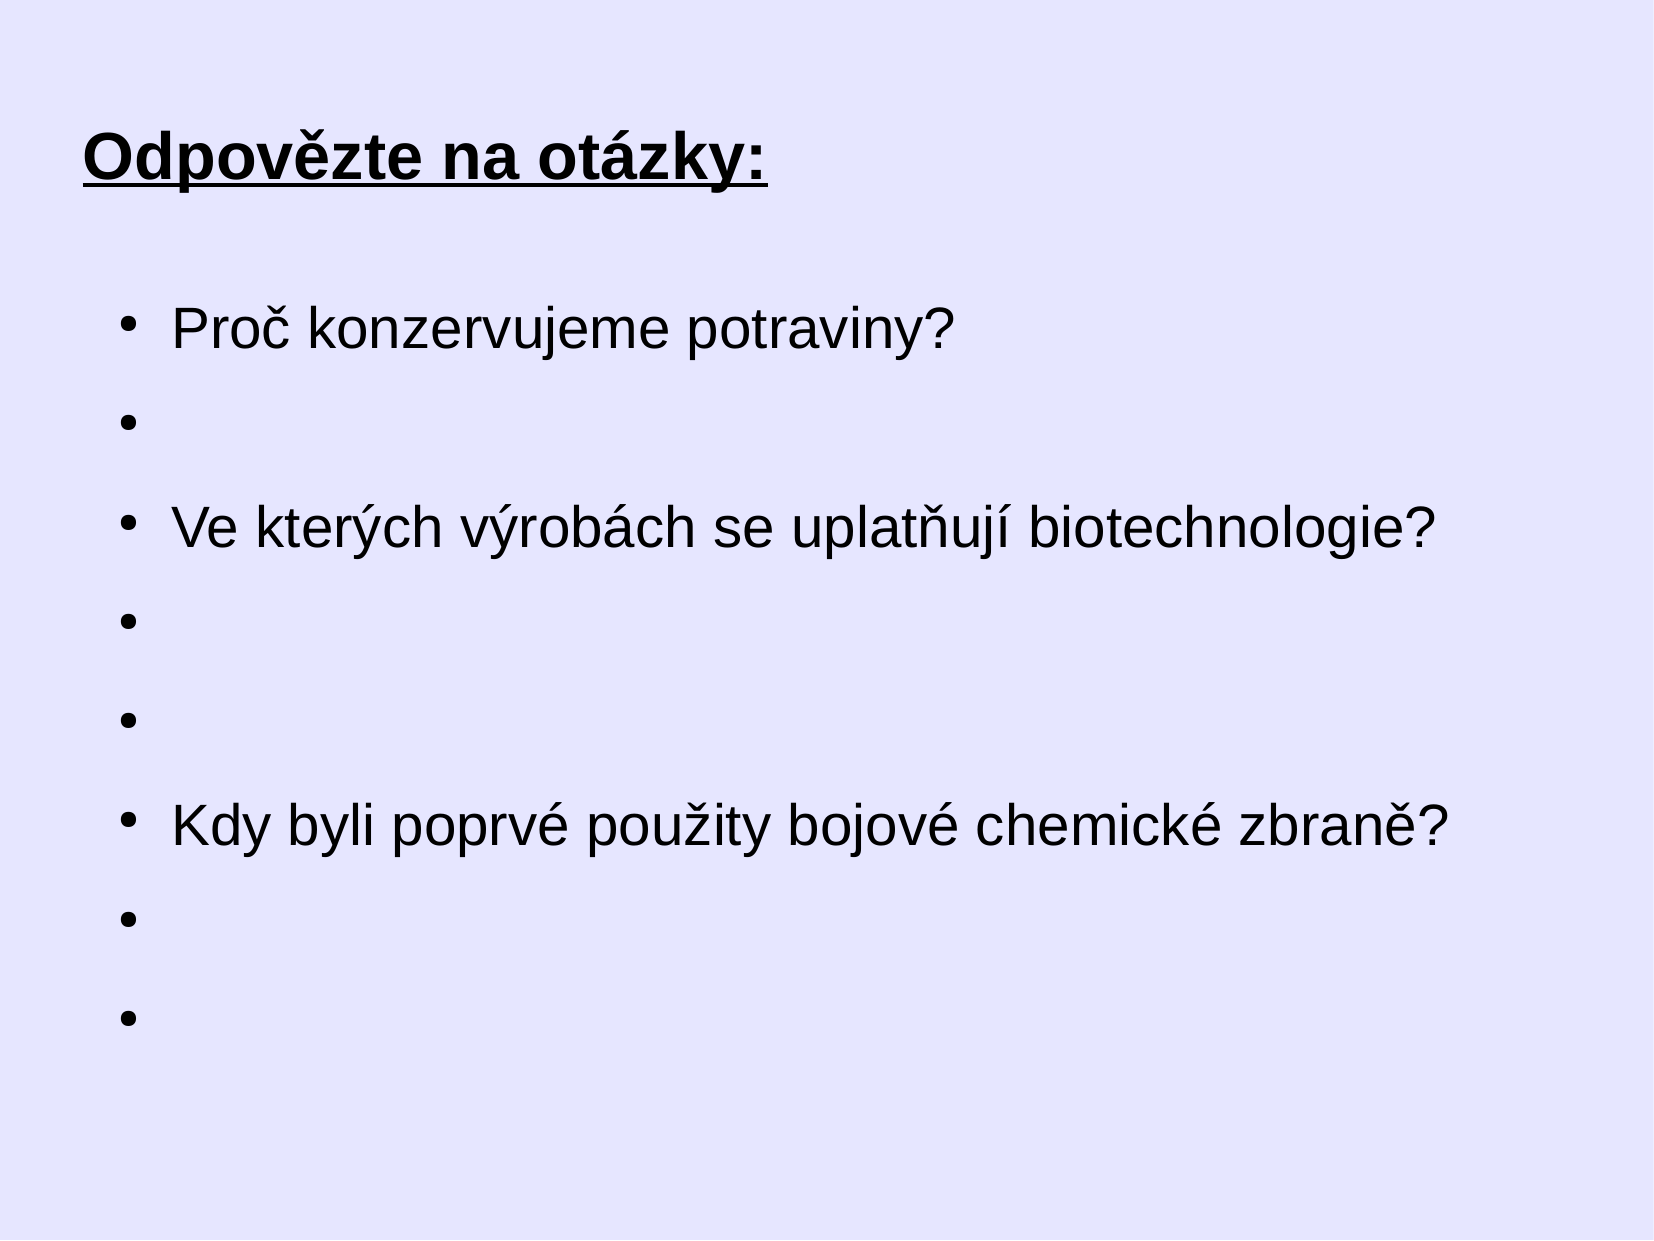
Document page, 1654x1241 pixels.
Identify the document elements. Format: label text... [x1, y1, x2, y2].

title Odpovězte na otázky: [82, 49, 1571, 257]
list Proč konzervujeme potraviny? Ve kterých výrobách se uplatňují biotechnologie? Kdy byli poprvé použity bojové chemické zbraně? [82, 290, 1571, 1109]
